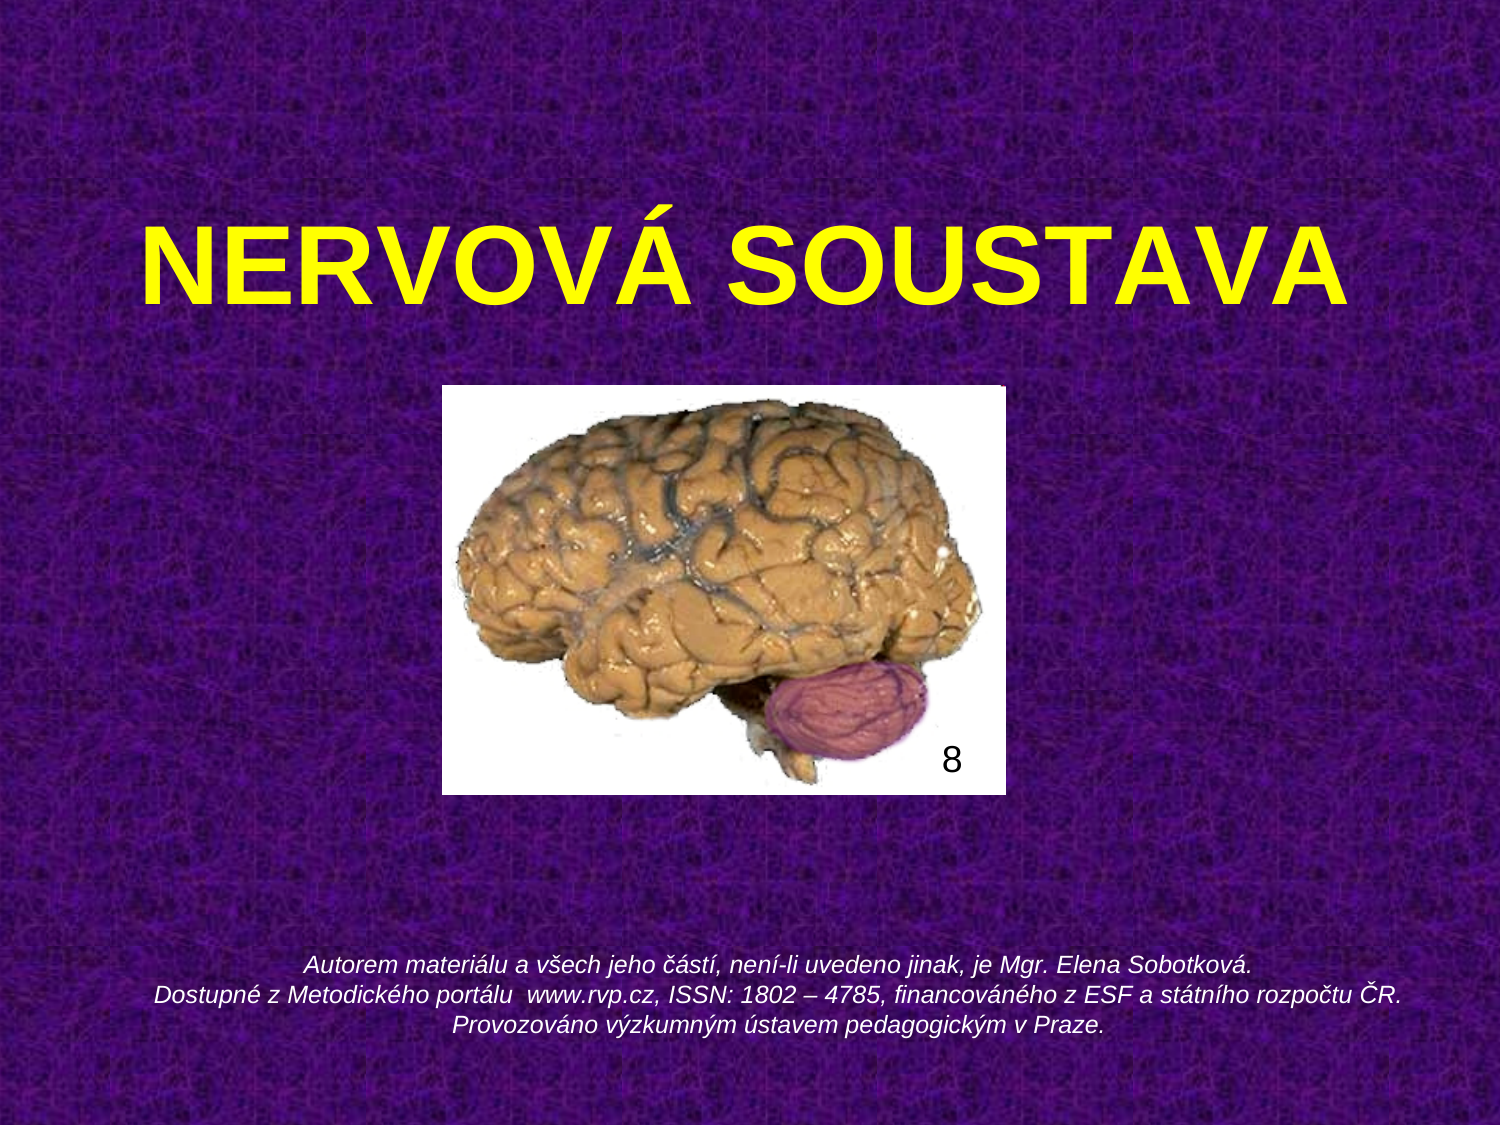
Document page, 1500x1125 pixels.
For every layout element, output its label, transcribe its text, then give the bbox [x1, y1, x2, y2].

text_box Autorem materiálu a všech jeho částí, není-li uvedeno jinak, je Mgr. Elena Sobotková. Dostupné z Metodického portálu www.rvp.cz, ISSN: 1802 – 4785, financováného z ESF a státního rozpočtu ČR. Provozováno výzkumným ústavem pedagogickým v Praze. [112, 940, 1447, 1046]
picture [0, 0, 1500, 1125]
text_box NERVOVÁ SOUSTAVA [123, 184, 1447, 336]
text_box 8 [927, 727, 1022, 789]
